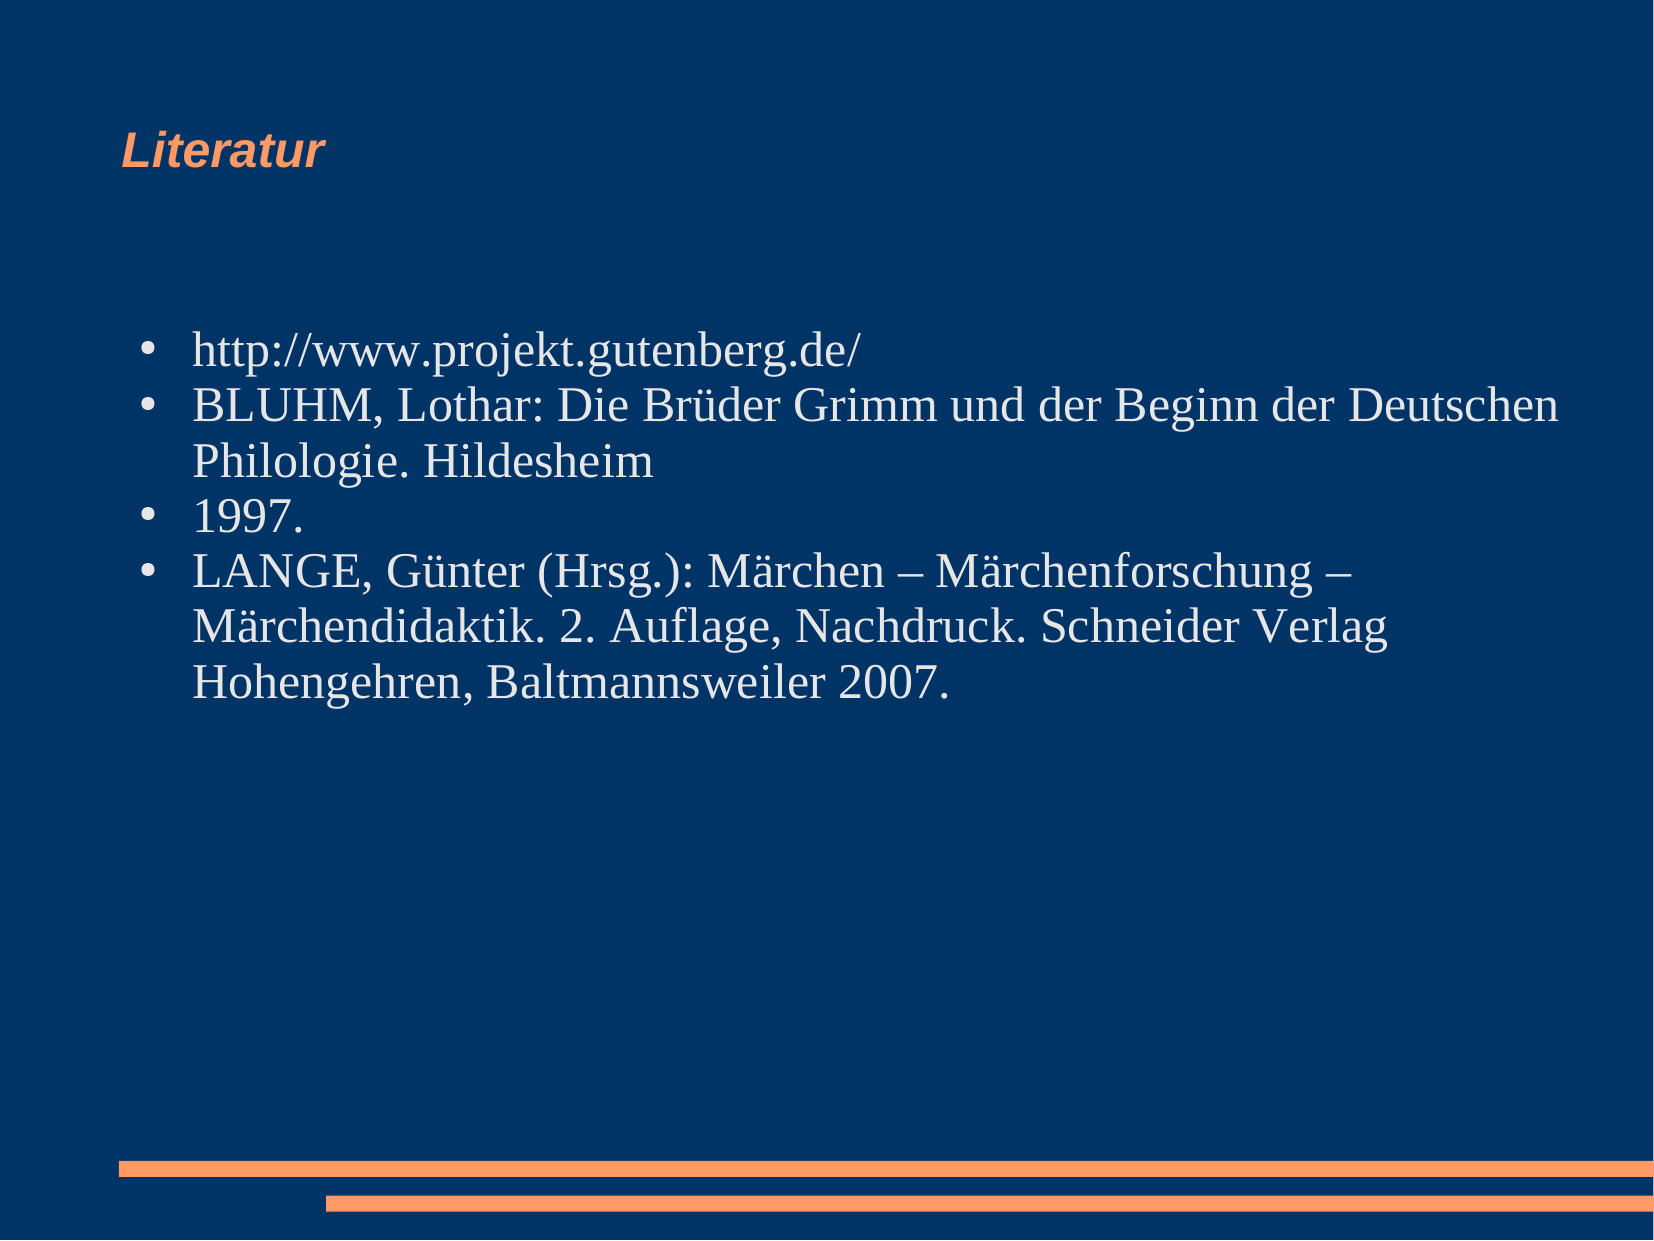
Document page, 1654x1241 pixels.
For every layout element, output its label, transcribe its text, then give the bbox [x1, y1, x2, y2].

list http://www.projekt.gutenberg.de/ BLUHM, Lothar: Die Brüder Grimm und der Beginn der Deutschen Philologie. Hildesheim 1997. LANGE, Günter (Hrsg.): Märchen – Märchenforschung – Märchendidaktik. 2. Auflage, Nachdruck. Schneider Verlag Hohengehren, Baltmannsweiler 2007. [121, 322, 1561, 1132]
title Literatur [121, 46, 1534, 254]
